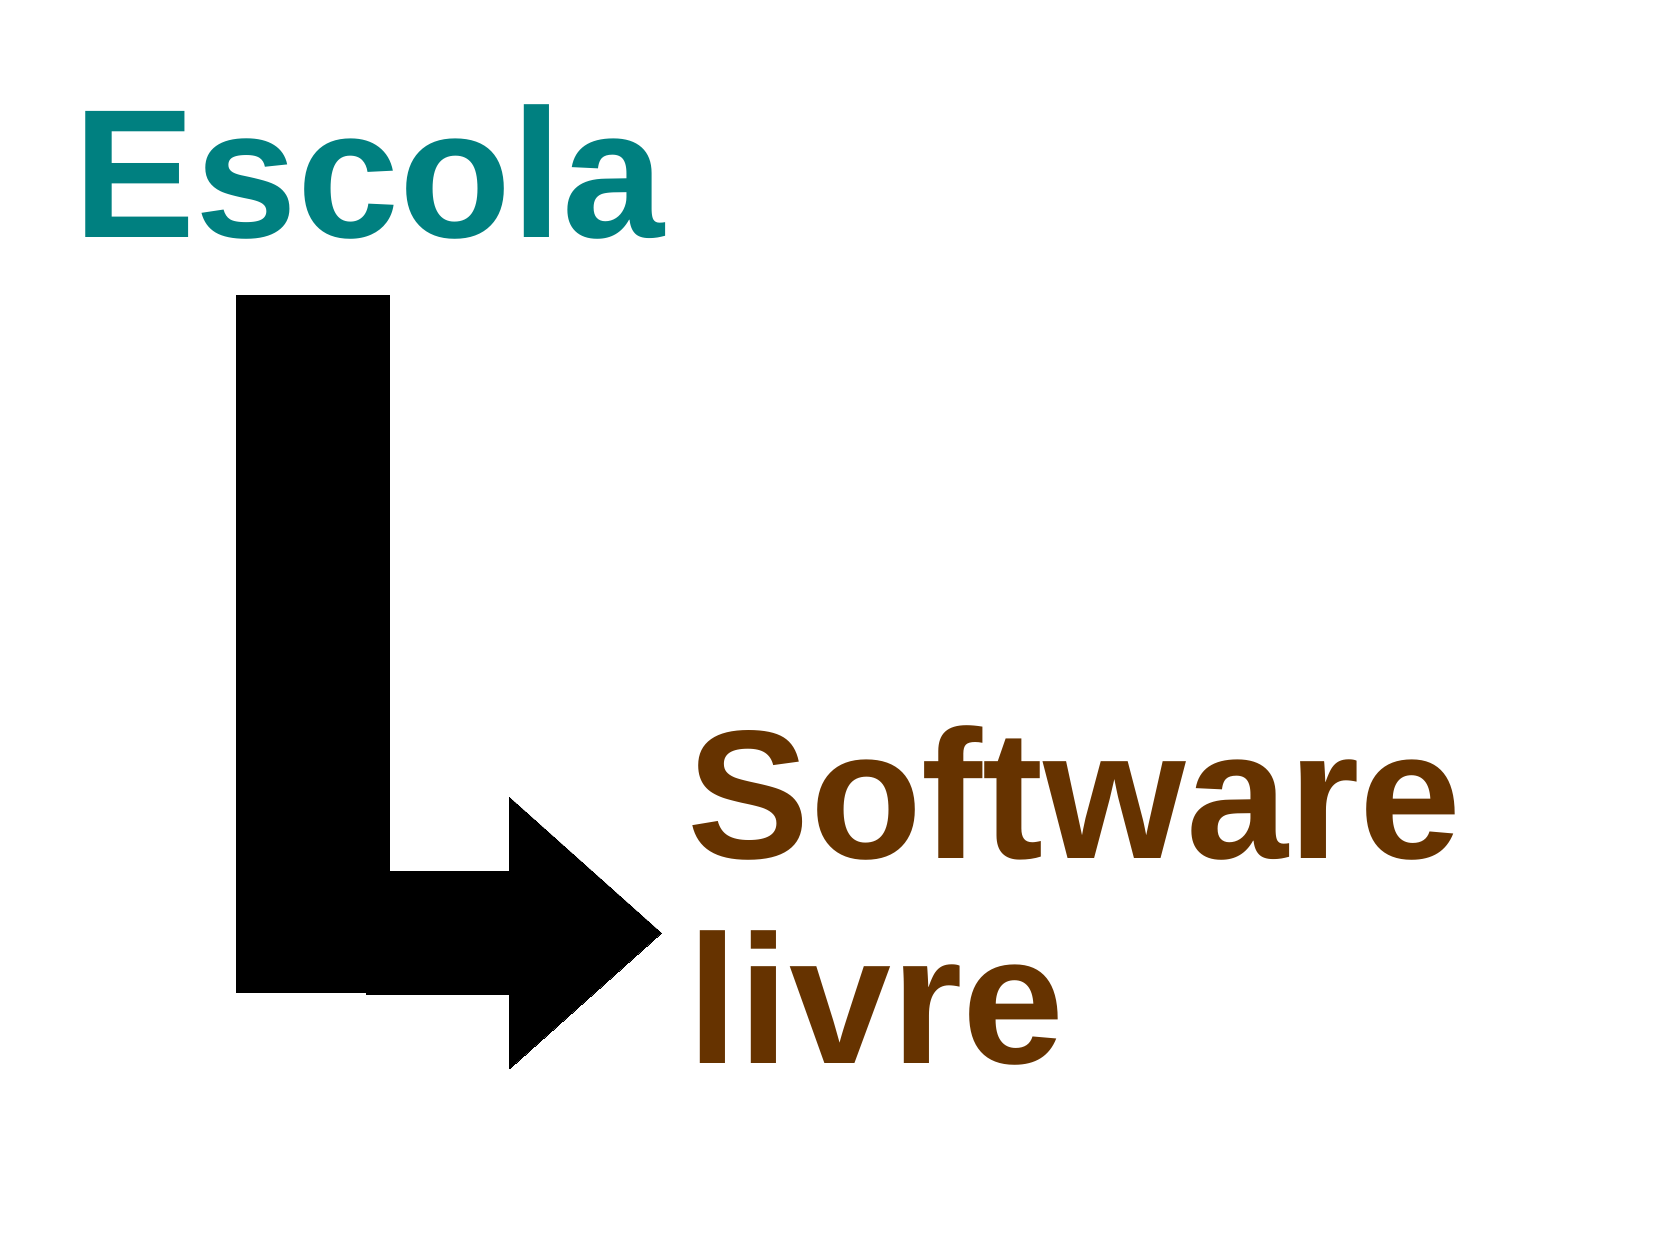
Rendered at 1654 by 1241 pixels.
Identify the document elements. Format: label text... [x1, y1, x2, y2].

text_box Escola [59, 63, 686, 284]
text_box [236, 295, 662, 1069]
text_box Software livre [673, 685, 1654, 1110]
